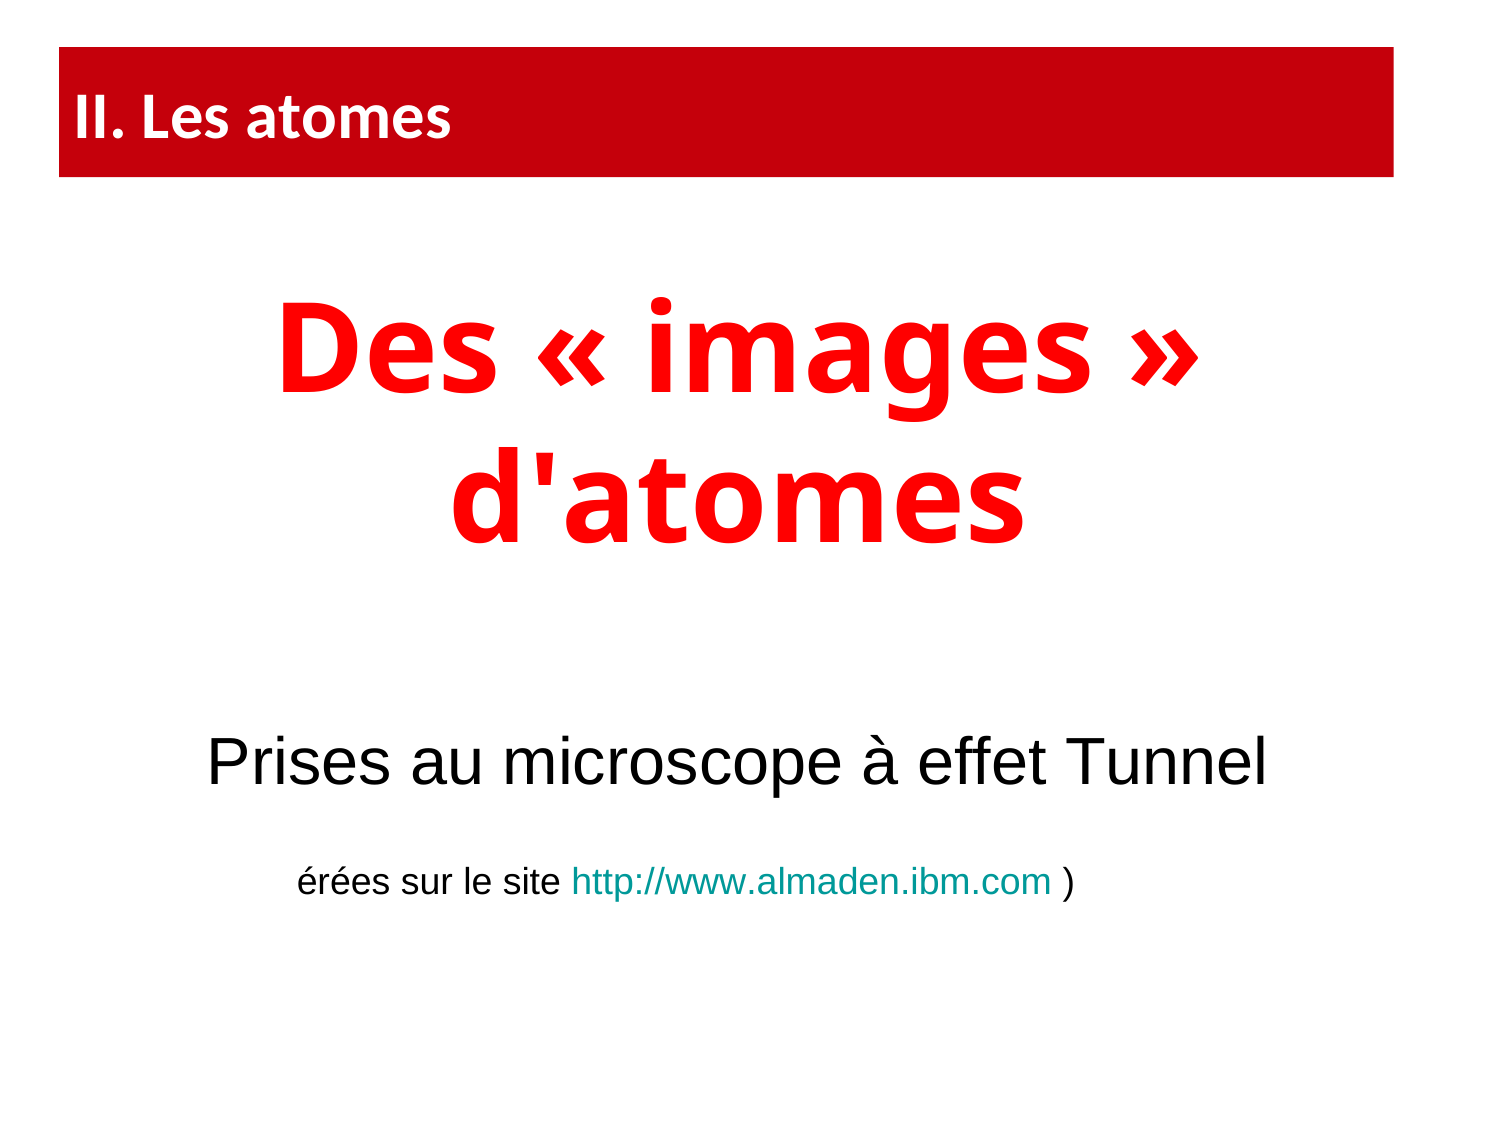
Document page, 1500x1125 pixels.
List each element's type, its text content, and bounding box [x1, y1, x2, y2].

text_box II. Les atomes [59, 47, 1394, 178]
text_box érées sur le site http://www.almaden.ibm.com ) [282, 848, 1101, 910]
text_box Des « images » d'atomes Prises au microscope à effet Tunnel [35, 259, 1442, 806]
